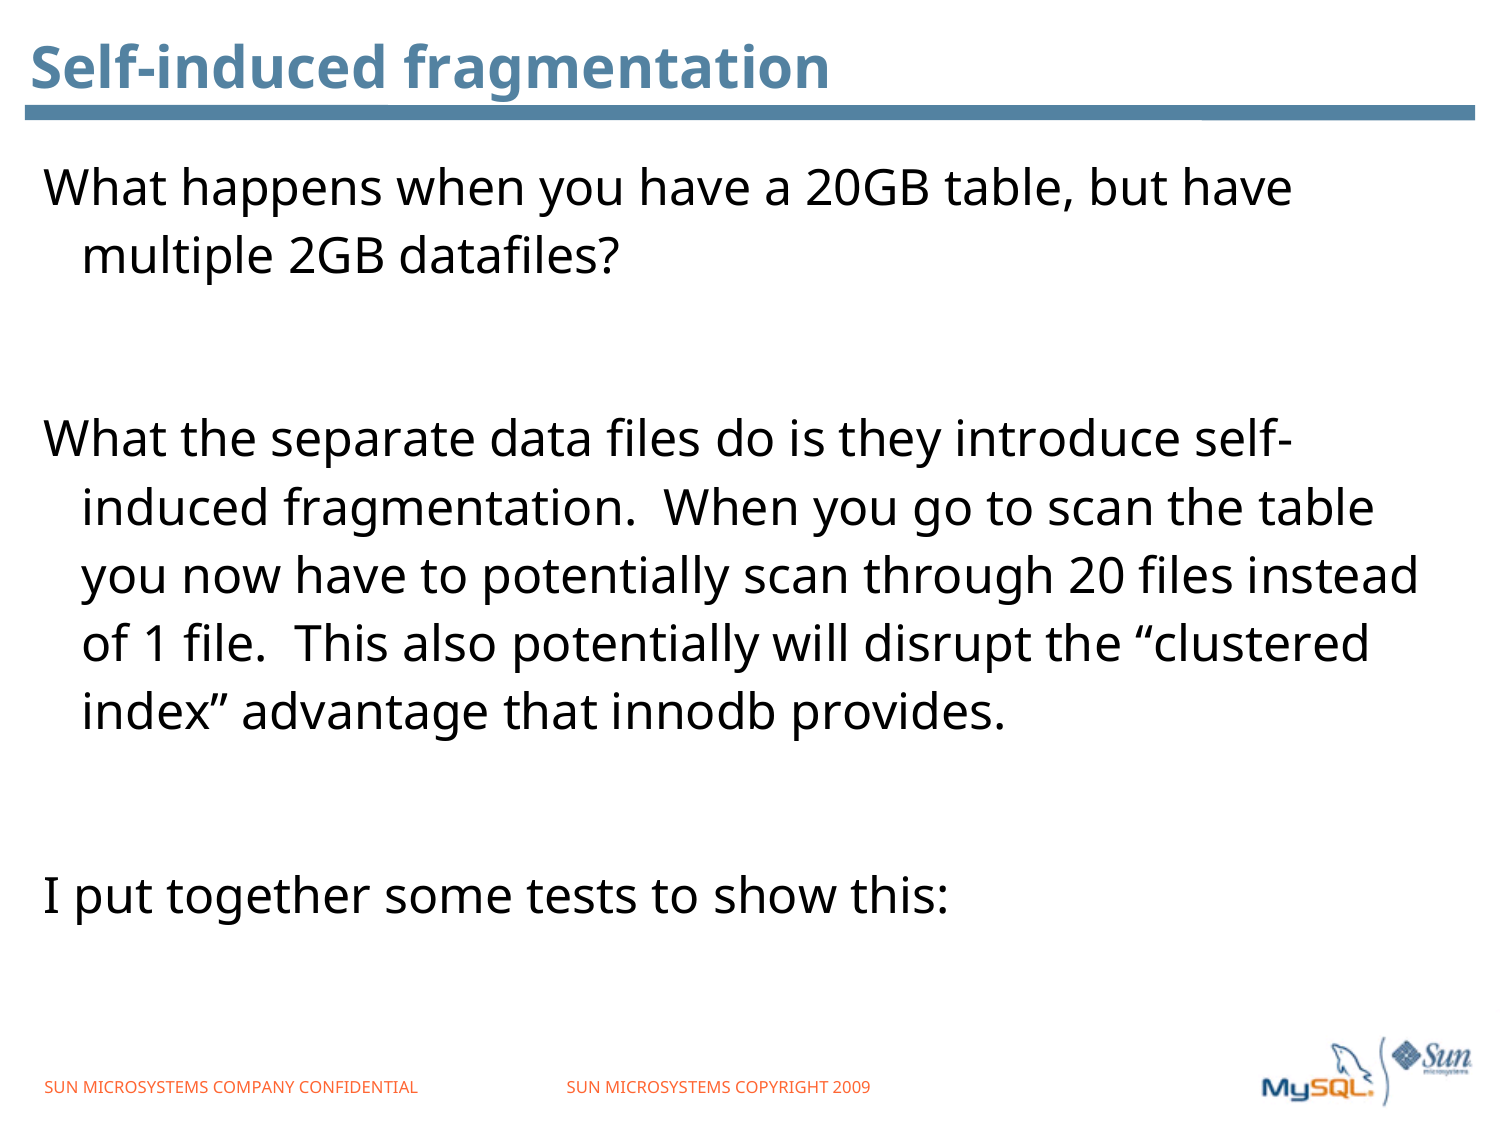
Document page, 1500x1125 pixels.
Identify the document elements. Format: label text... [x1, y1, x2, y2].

list What happens when you have a 20GB table, but have multiple 2GB datafiles? What the separate data files do is they introduce self-induced fragmentation. When you go to scan the table you now have to potentially scan through 20 files instead of 1 file. This also potentially will disrupt the “clustered index” advantage that innodb provides. I put together some tests to show this: [43, 151, 1440, 1063]
picture [1246, 1009, 1500, 1125]
title Self-induced fragmentation [0, 0, 1500, 138]
